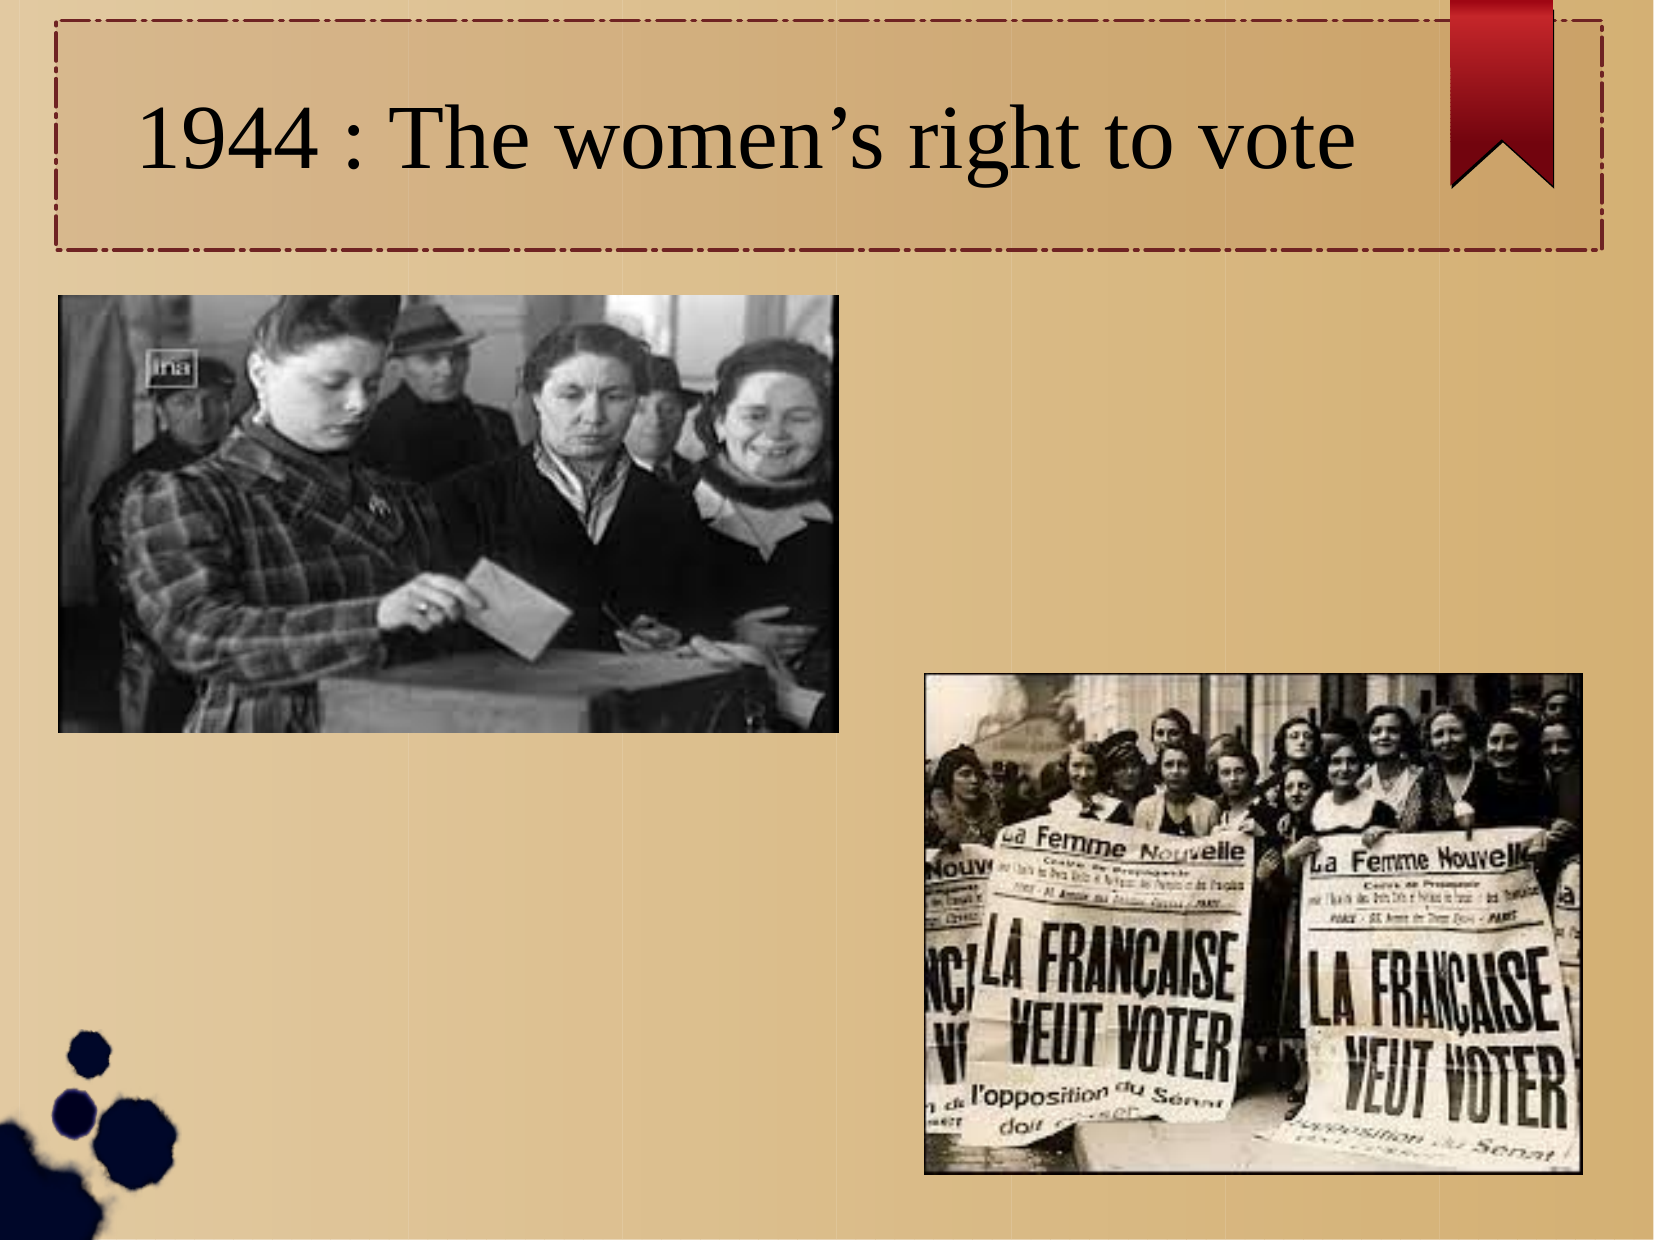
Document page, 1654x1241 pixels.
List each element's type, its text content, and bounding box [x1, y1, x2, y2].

picture [924, 673, 1583, 1175]
title 1944 : The women’s right to vote [82, 47, 1412, 229]
picture [58, 295, 839, 733]
